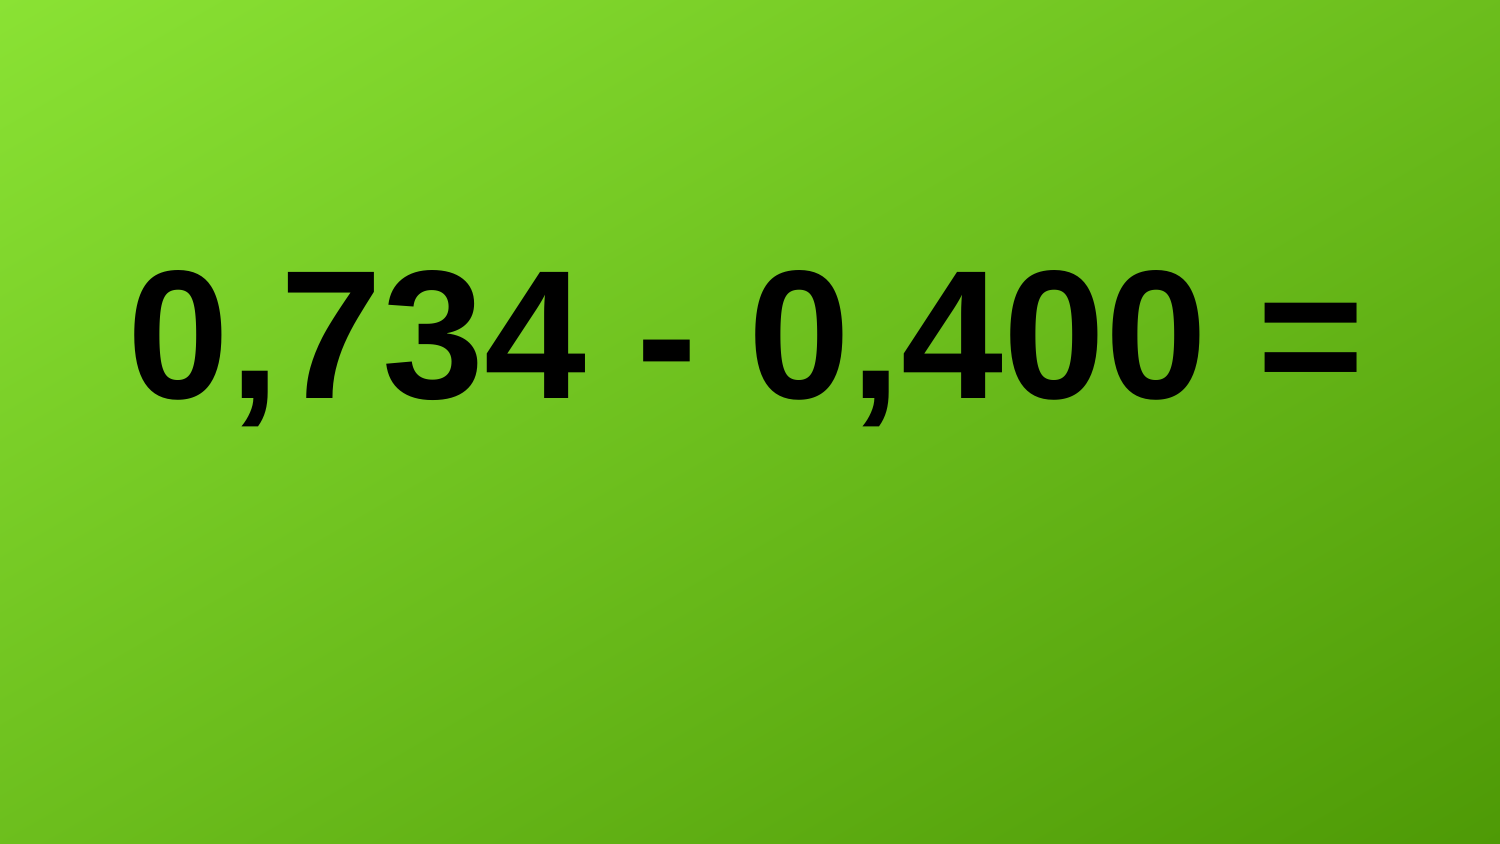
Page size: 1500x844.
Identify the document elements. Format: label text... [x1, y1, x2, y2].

title 0,734 - 0,400 = [112, 259, 1388, 451]
